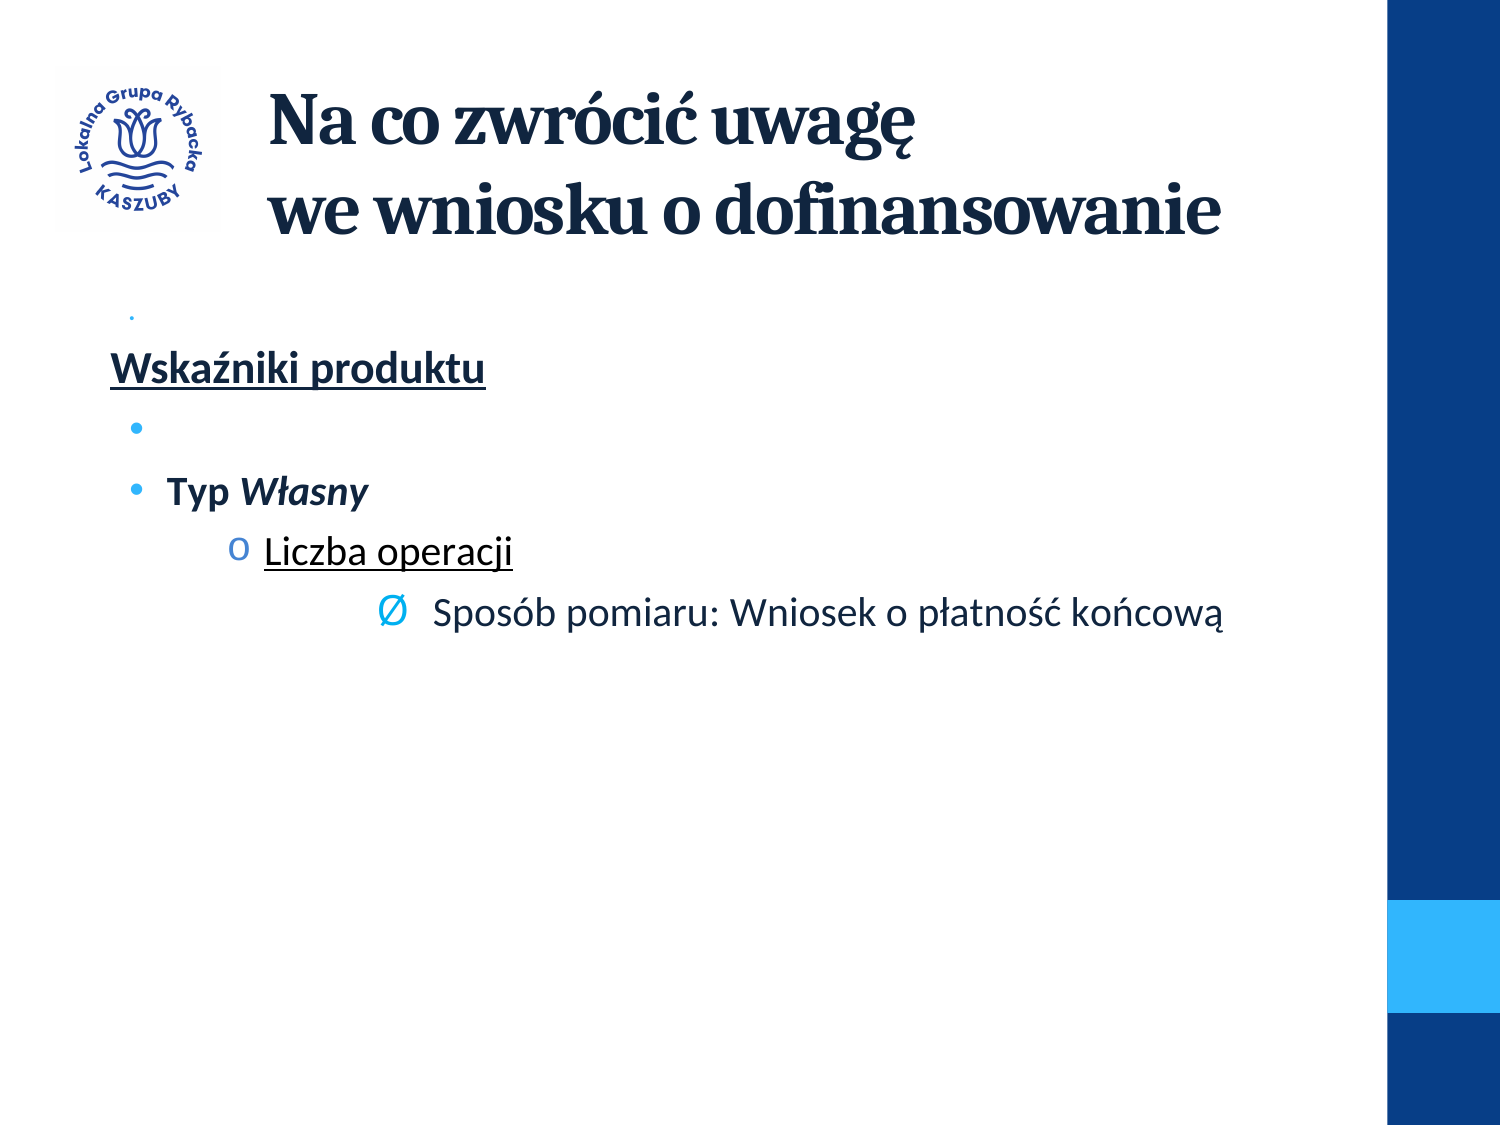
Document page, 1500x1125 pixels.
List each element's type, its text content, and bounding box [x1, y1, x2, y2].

title Na co zwrócić uwagę we wniosku o dofinansowanie [253, 30, 1326, 289]
text_box Wskaźniki produktu Typ Własny Liczba operacji Sposób pomiaru: Wniosek o płatność końcową [76, 302, 1302, 1106]
picture [55, 66, 221, 232]
